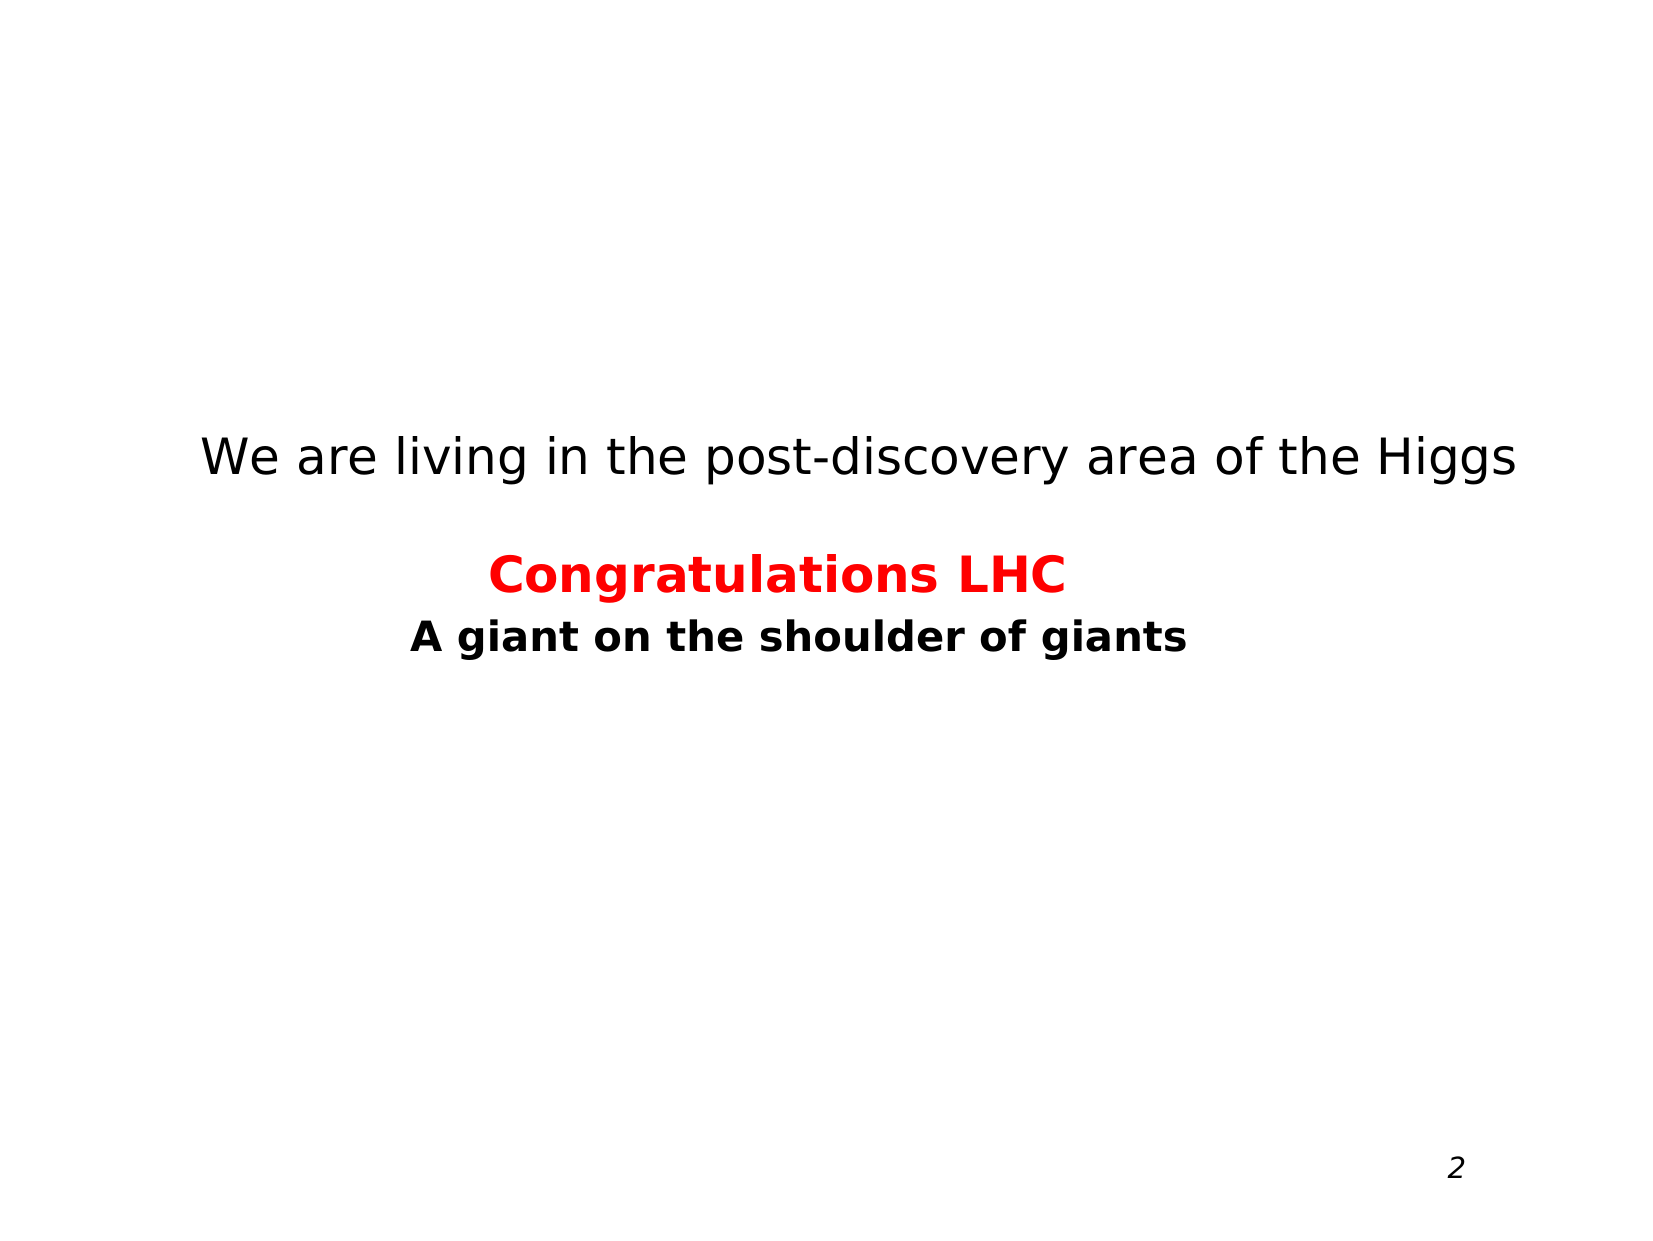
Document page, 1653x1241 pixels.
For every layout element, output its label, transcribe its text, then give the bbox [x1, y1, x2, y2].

text_box We are living in the post-discovery area of the Higgs Congratulations LHC A giant on the shoulder of giants [185, 420, 1529, 720]
